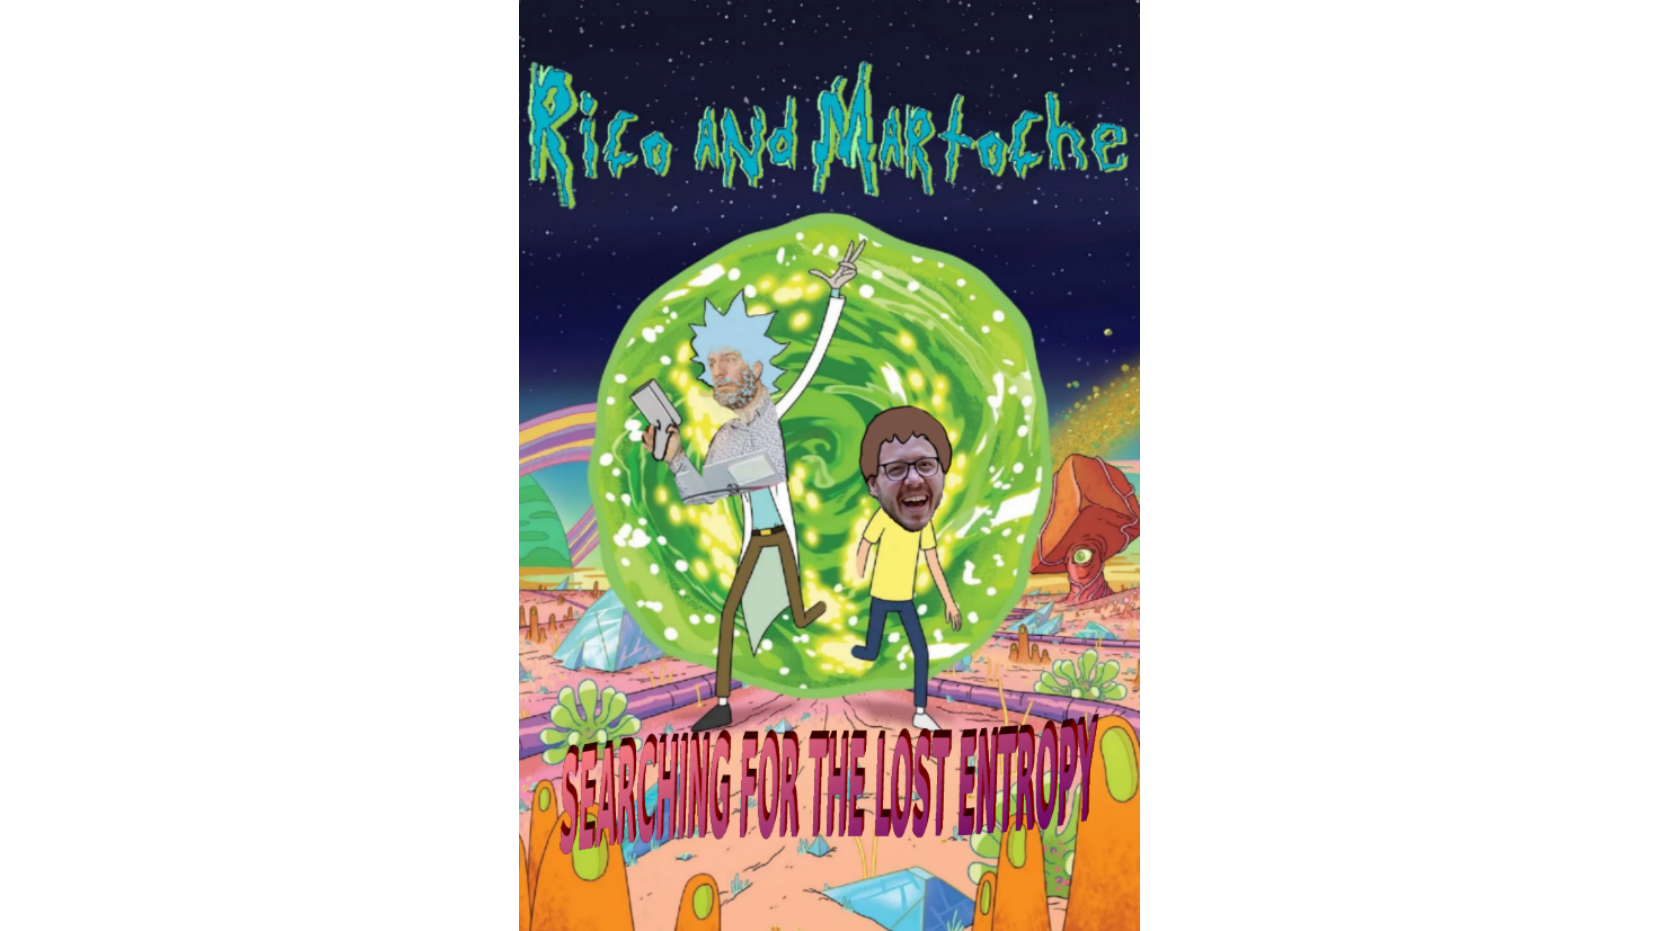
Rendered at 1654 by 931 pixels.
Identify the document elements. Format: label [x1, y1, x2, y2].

picture [519, 0, 1140, 931]
